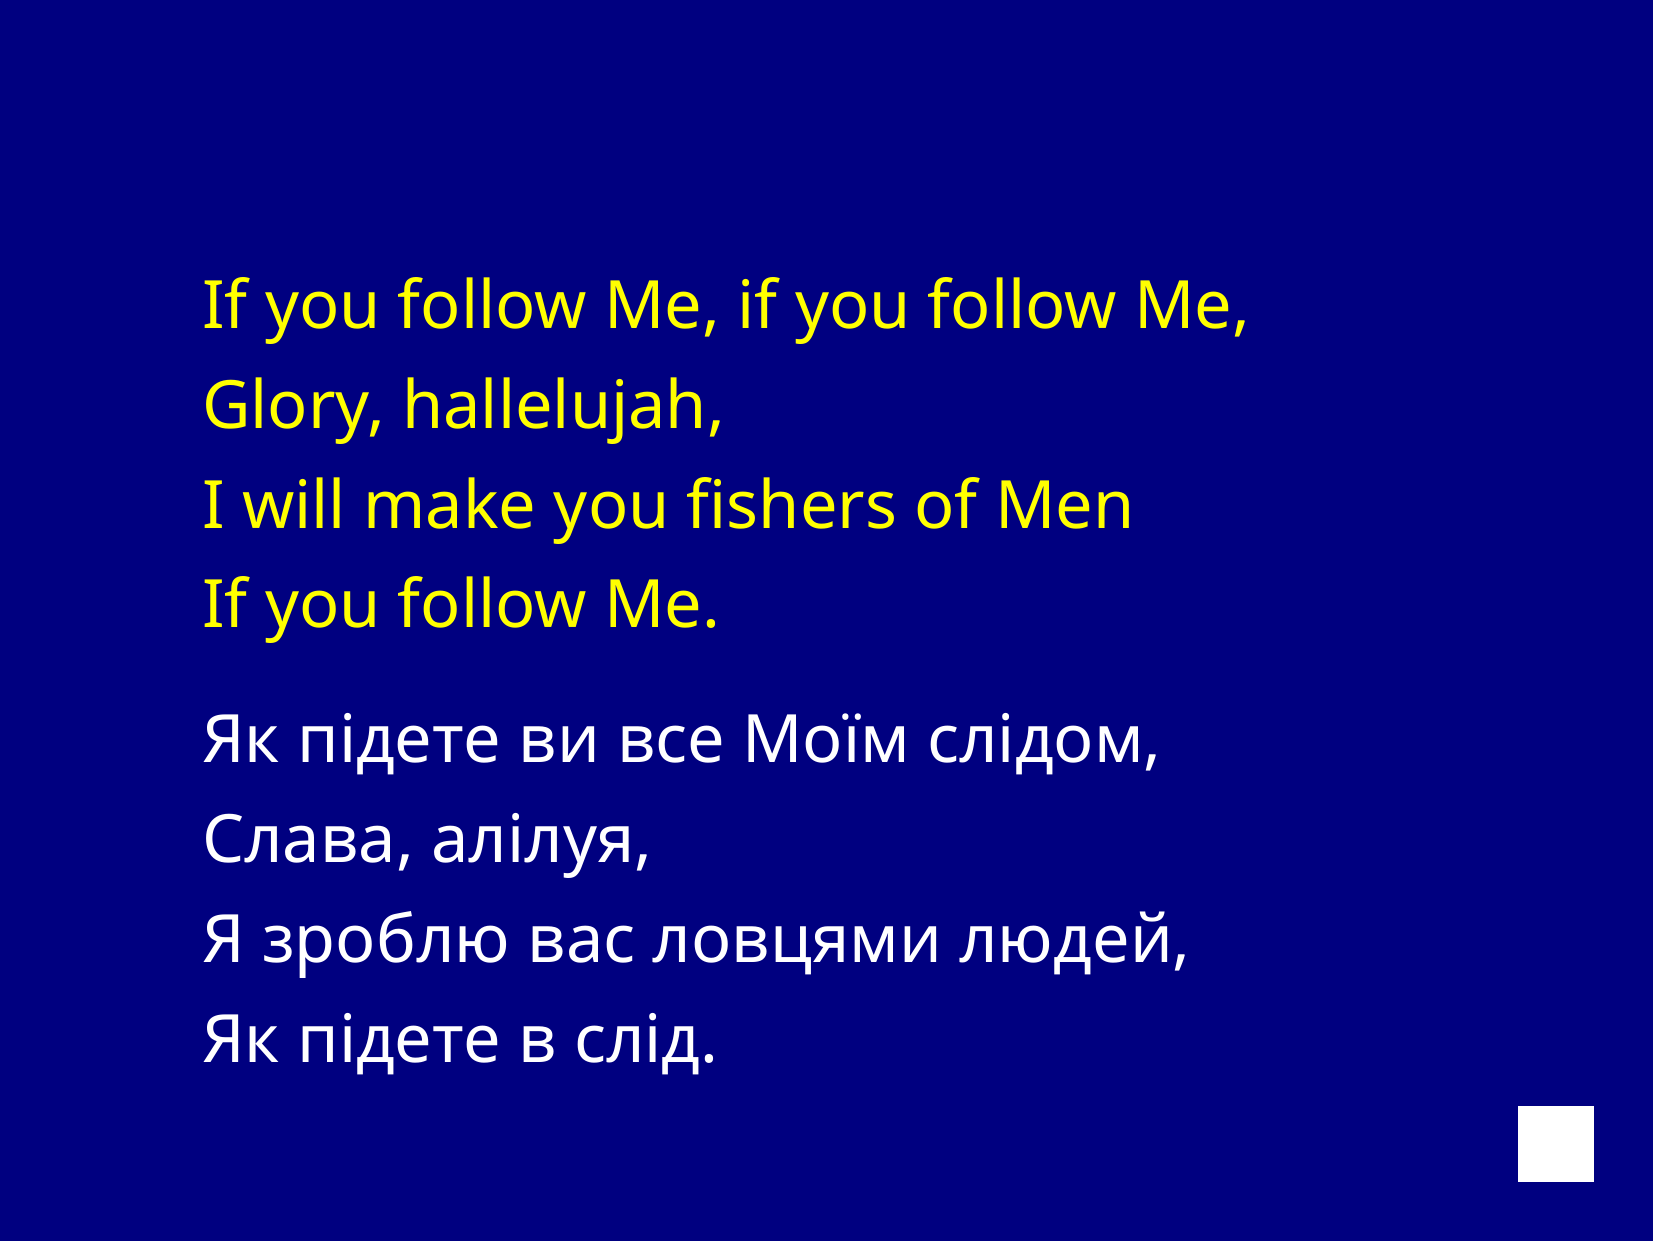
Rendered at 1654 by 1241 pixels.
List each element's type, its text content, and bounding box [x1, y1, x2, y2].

text_box If you follow Me, if you follow Me, Glory, hallelujah, I will make you fishers of Men If you follow Me. [75, 150, 1576, 638]
text_box Як підете ви все Моїм слідом, Слава, алілуя, Я зроблю вас ловцями людей, Як підете в слід. [75, 675, 1576, 1163]
text_box [1518, 1106, 1594, 1182]
